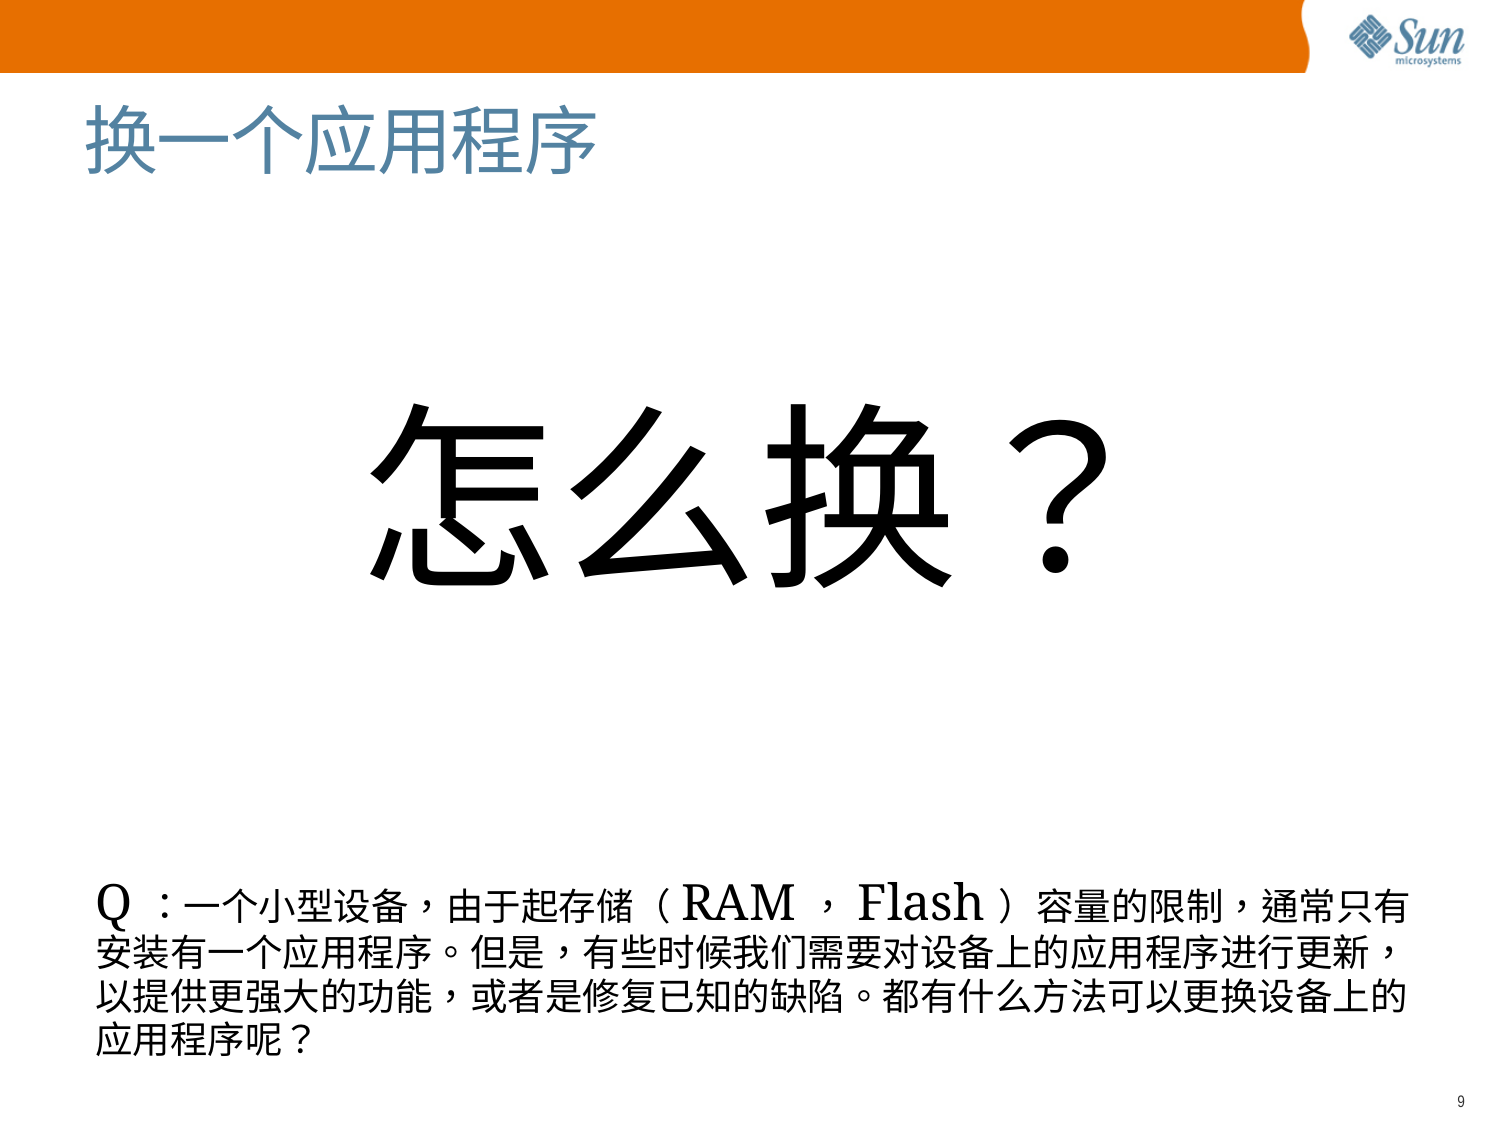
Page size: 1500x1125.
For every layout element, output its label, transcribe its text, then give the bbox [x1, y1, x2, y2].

title 换一个应用程序 [83, 94, 1446, 199]
text_box Q：一个小型设备，由于起存储（RAM，Flash）容量的限制，通常只有安装有一个应用程序。但是，有些时候我们需要对设备上的应用程序进行更新，以提供更强大的功能，或者是修复已知的缺陷。都有什么方法可以更换设备上的应用程序呢？ [95, 874, 1413, 1041]
text_box 怎么换？ [358, 386, 1159, 616]
picture [0, 0, 1500, 73]
